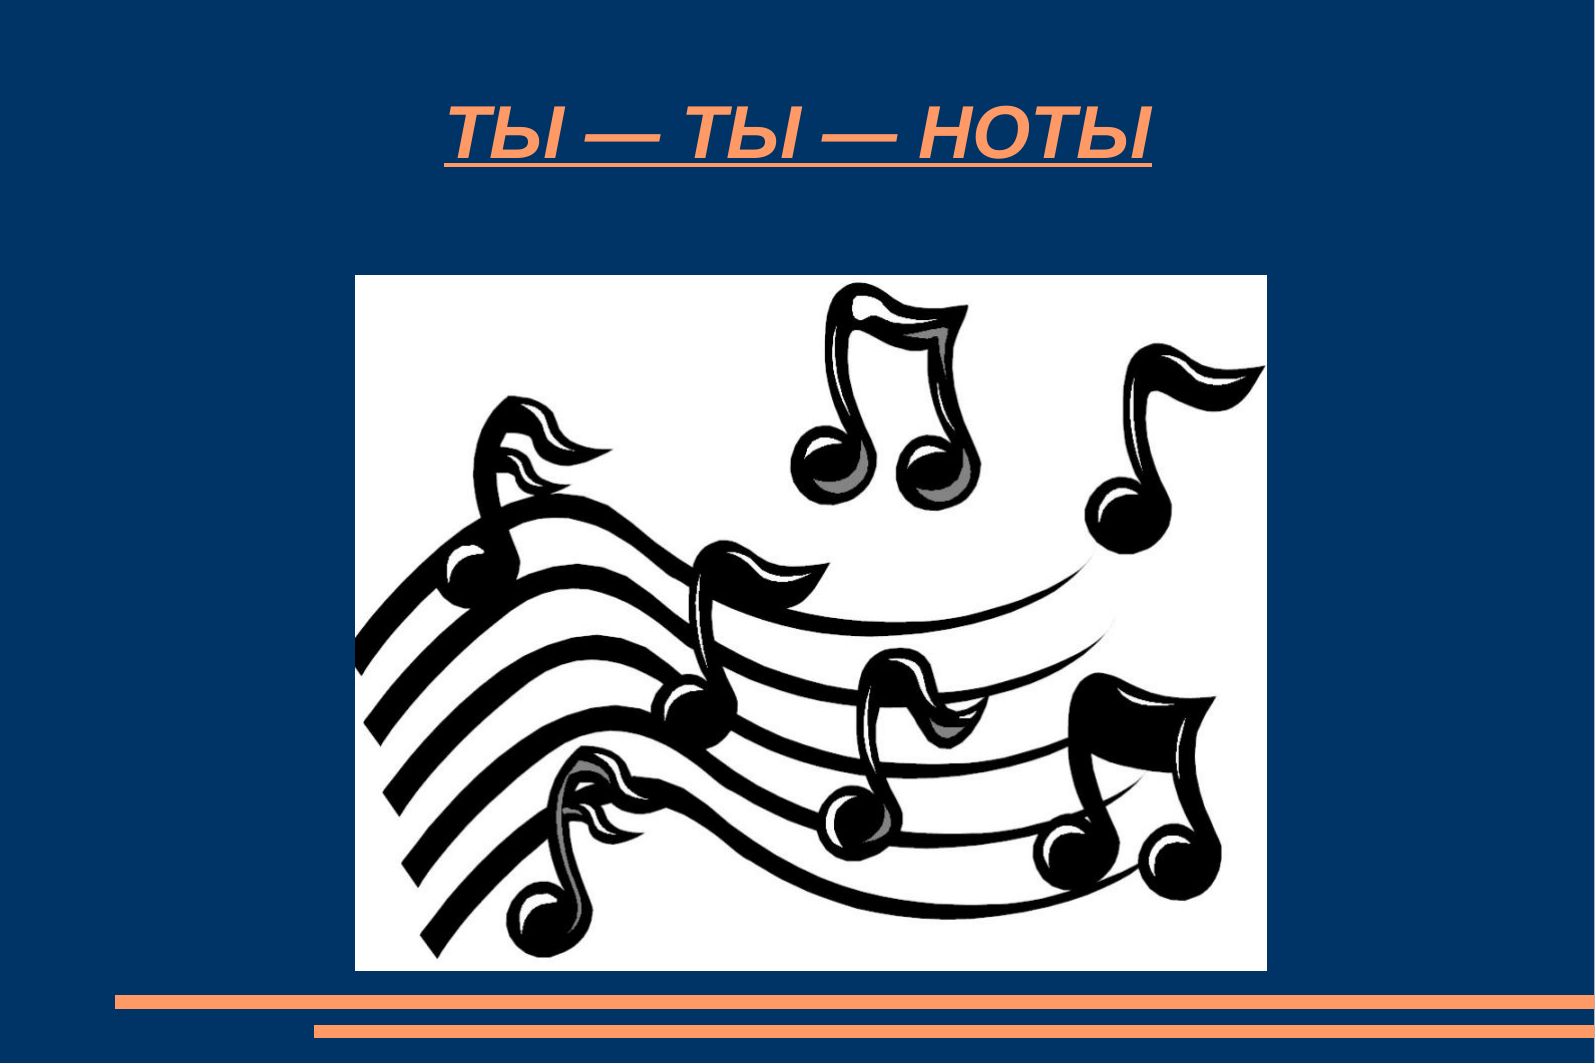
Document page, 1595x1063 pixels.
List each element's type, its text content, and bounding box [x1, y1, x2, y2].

picture [355, 276, 1267, 971]
title ТЫ — ТЫ — НОТЫ [117, 39, 1479, 218]
